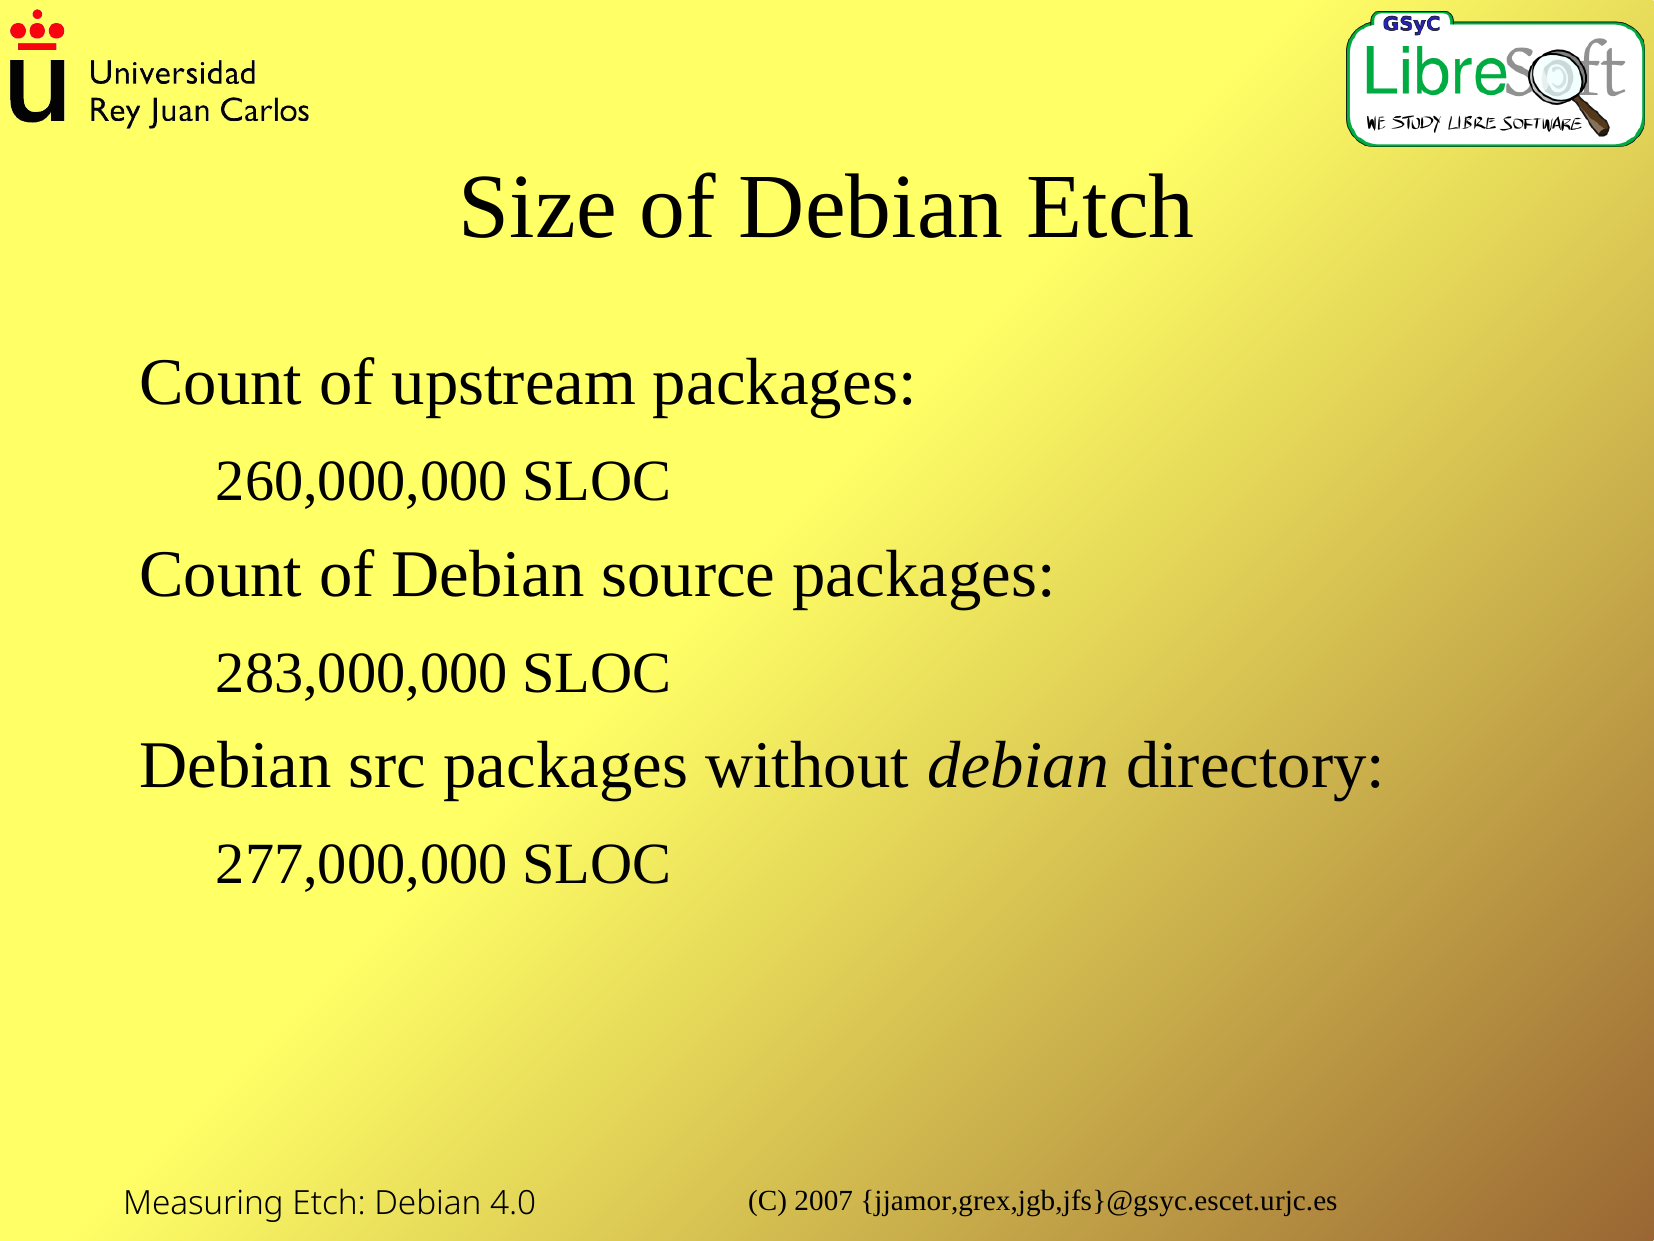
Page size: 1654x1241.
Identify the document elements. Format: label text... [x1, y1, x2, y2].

picture [10, 9, 309, 129]
title Size of Debian Etch [121, 102, 1534, 310]
list Count of upstream packages: 260,000,000 SLOC Count of Debian source packages: 283,000,000 SLOC Debian src packages without debian directory: 277,000,000 SLOC [121, 344, 1534, 1127]
picture [1346, 11, 1645, 147]
